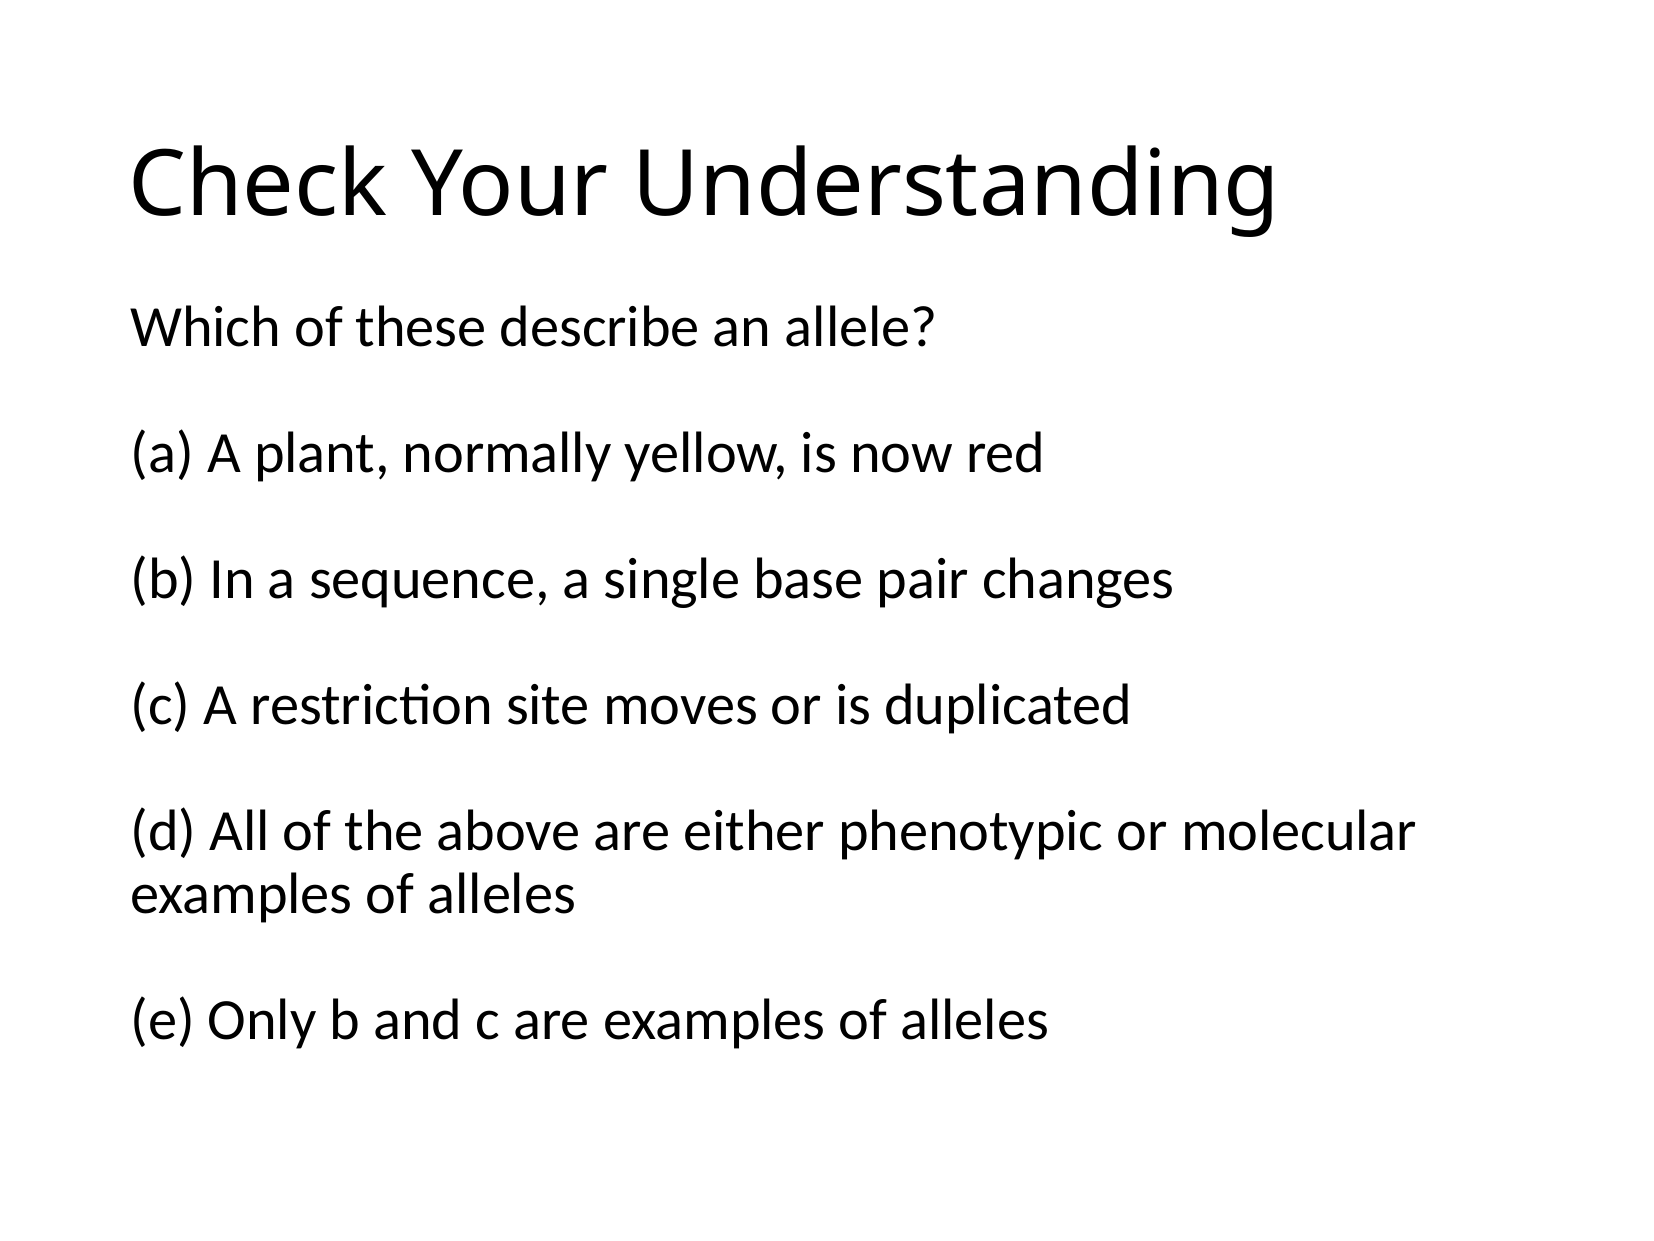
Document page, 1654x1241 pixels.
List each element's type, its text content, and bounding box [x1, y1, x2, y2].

text_box Check Your Understanding [113, 65, 1539, 305]
text_box Which of these describe an allele? (a) A plant, normally yellow, is now red (b) In a sequence, a single base pair changes (c) A restriction site moves or is duplicated (d) All of the above are either phenotypic or molecular examples of alleles (e) Only b and c are examples of alleles [115, 288, 1542, 1075]
